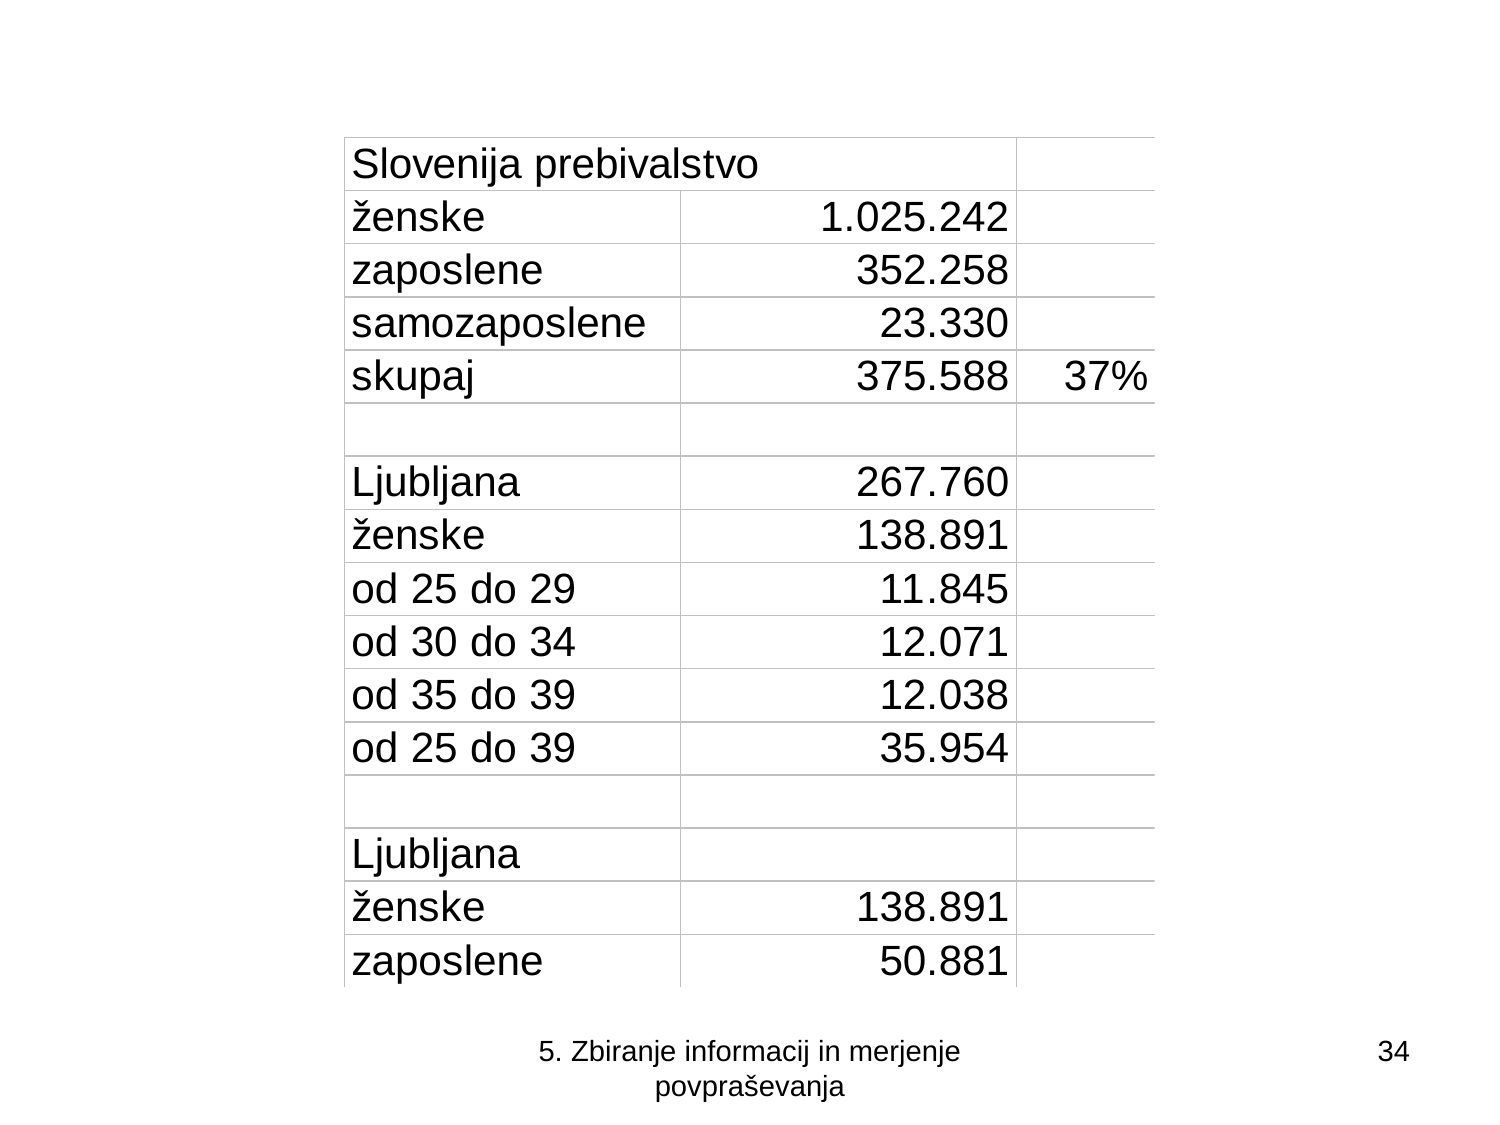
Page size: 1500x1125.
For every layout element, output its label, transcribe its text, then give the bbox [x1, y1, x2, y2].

chart [343, 136, 1157, 989]
text_box <number> [1074, 1024, 1426, 1103]
text_box 5. Zbiranje informacij in merjenje povpraševanja [512, 1024, 988, 1103]
